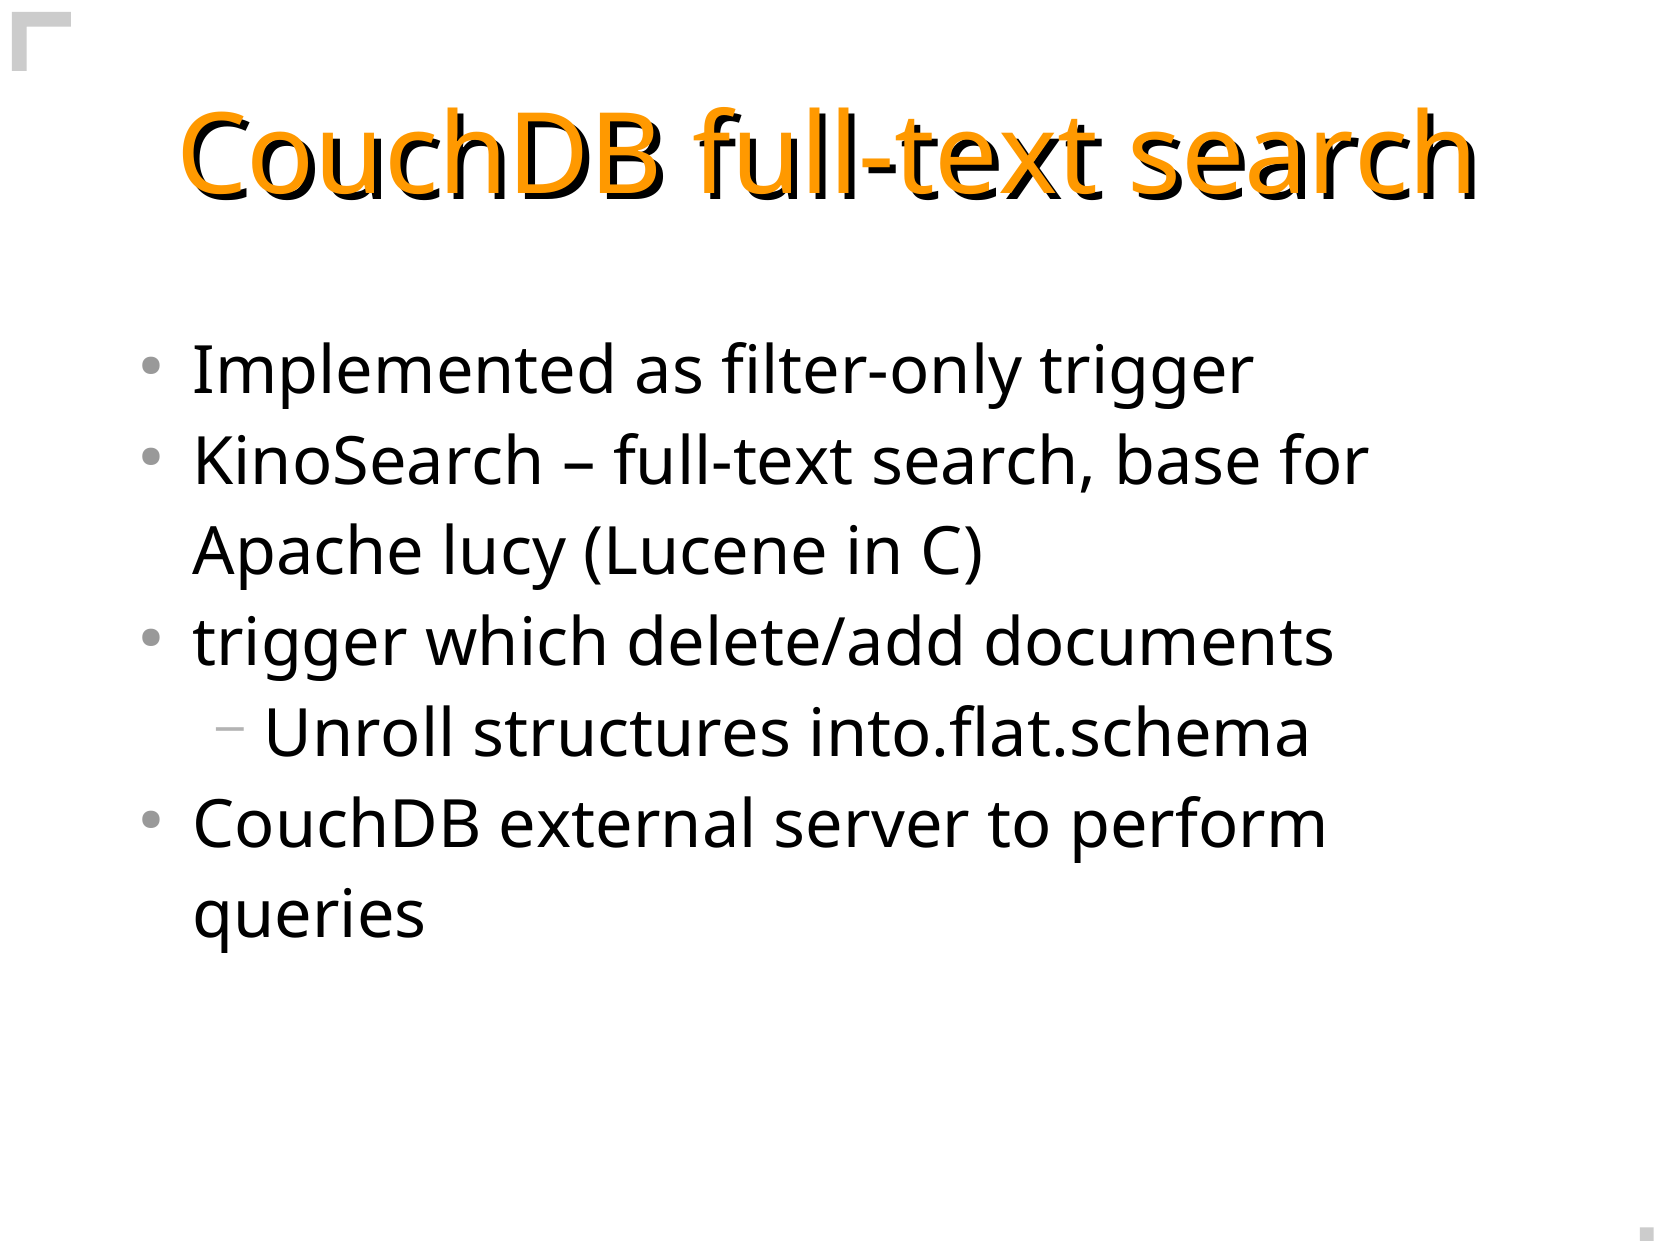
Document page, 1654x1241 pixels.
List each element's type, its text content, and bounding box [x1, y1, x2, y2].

list Implemented as filter-only trigger KinoSearch – full-text search, base for Apache lucy (Lucene in C) trigger which delete/add documents Unroll structures into.flat.schema CouchDB external server to perform queries [121, 322, 1561, 1132]
title CouchDB full-text search [121, 46, 1534, 254]
